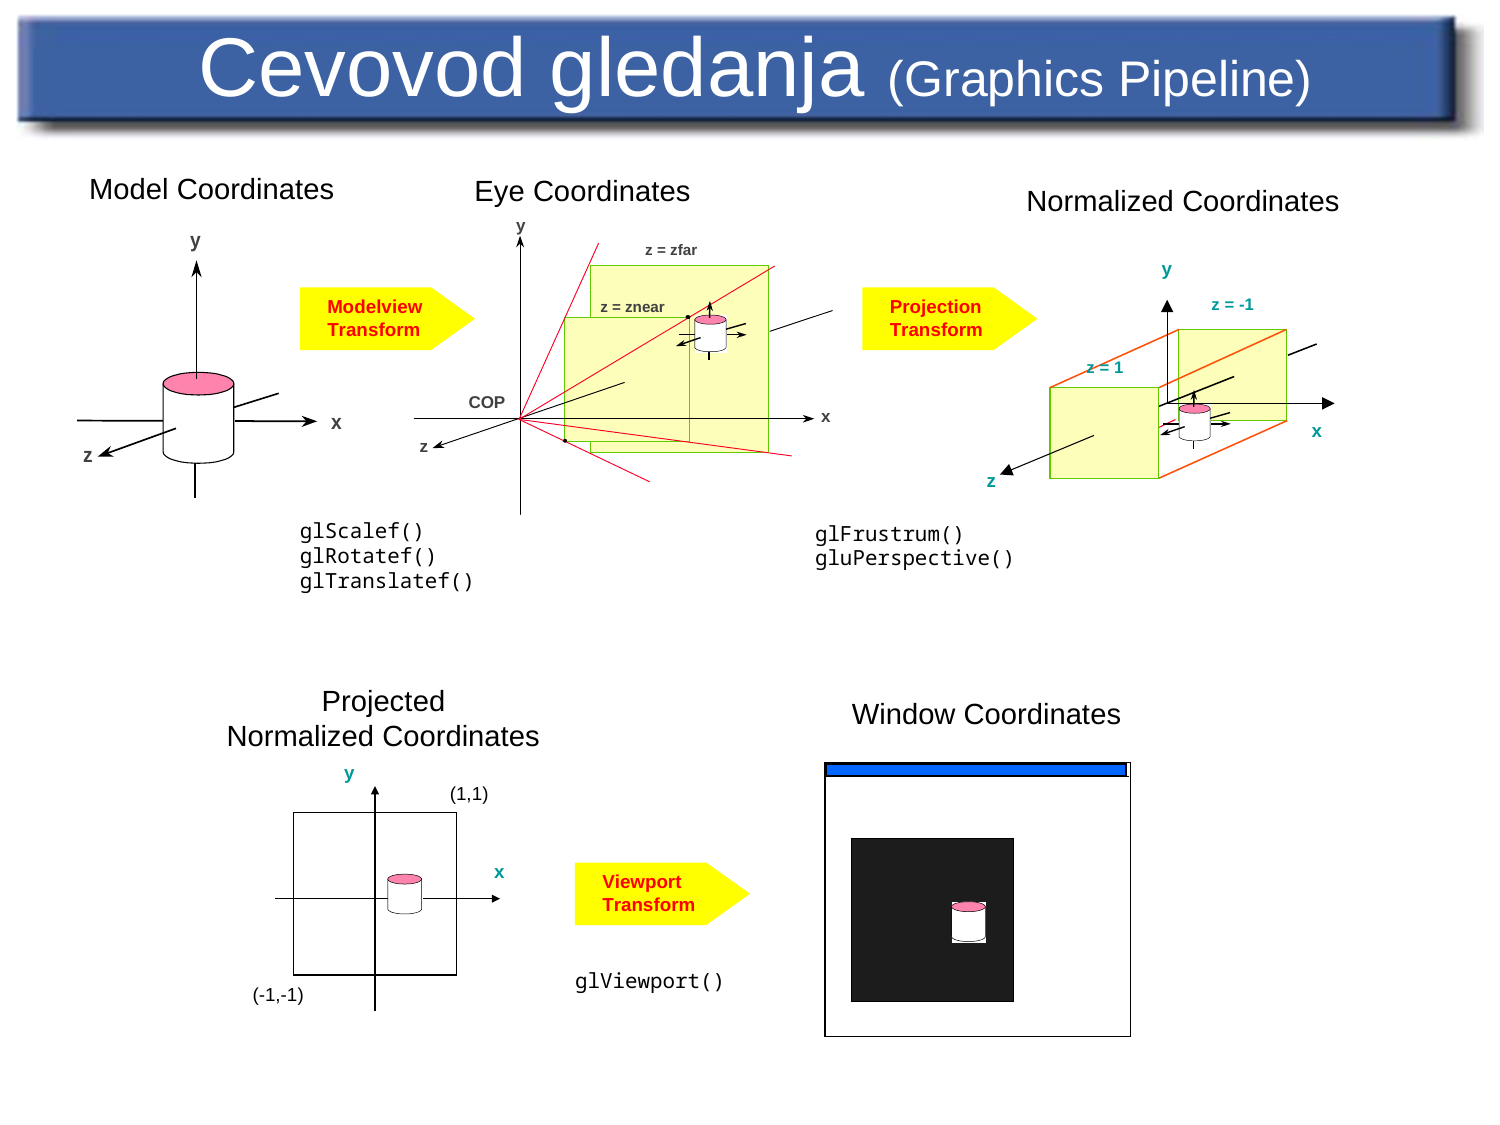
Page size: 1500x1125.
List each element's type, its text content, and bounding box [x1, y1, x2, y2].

text_box glViewport() [560, 959, 740, 1001]
text_box [851, 838, 1014, 1002]
text_box Normalized Coordinates [1011, 174, 1356, 226]
text_box z [971, 463, 1012, 500]
text_box z = 1 [1071, 351, 1139, 385]
picture [1159, 389, 1232, 451]
text_box Eye Coordinates [459, 164, 706, 215]
picture [75, 224, 351, 500]
text_box glFrustrum() gluPerspective() [800, 512, 1030, 578]
text_box z = -1 [1196, 289, 1270, 323]
text_box glScalef() glRotatef() glTranslatef() [285, 509, 490, 626]
text_box x [1296, 413, 1338, 450]
picture [16, 13, 1484, 141]
picture [387, 873, 422, 915]
title Cevovod gledanja (Graphics Pipeline) [117, 5, 1393, 122]
text_box [574, 862, 710, 926]
picture [951, 901, 986, 942]
text_box Viewport Transform [587, 862, 711, 923]
text_box y [1146, 251, 1188, 287]
text_box Projected Normalized Coordinates [211, 674, 556, 761]
text_box Modelview Transform [312, 287, 438, 348]
text_box [1232, 404, 1287, 421]
picture [412, 212, 838, 516]
text_box [862, 287, 997, 351]
text_box [711, 865, 751, 922]
text_box Projection Transform [875, 287, 998, 348]
text_box Window Coordinates [837, 687, 1137, 738]
text_box [826, 763, 1127, 777]
text_box [1050, 387, 1159, 479]
text_box (-1,-1) [237, 975, 319, 1013]
text_box x [479, 855, 520, 891]
text_box [998, 290, 1038, 347]
text_box [1178, 331, 1287, 403]
text_box [1178, 329, 1283, 377]
text_box y [329, 761, 370, 791]
text_box Model Coordinates [74, 162, 350, 213]
text_box (1,1) [435, 774, 504, 813]
